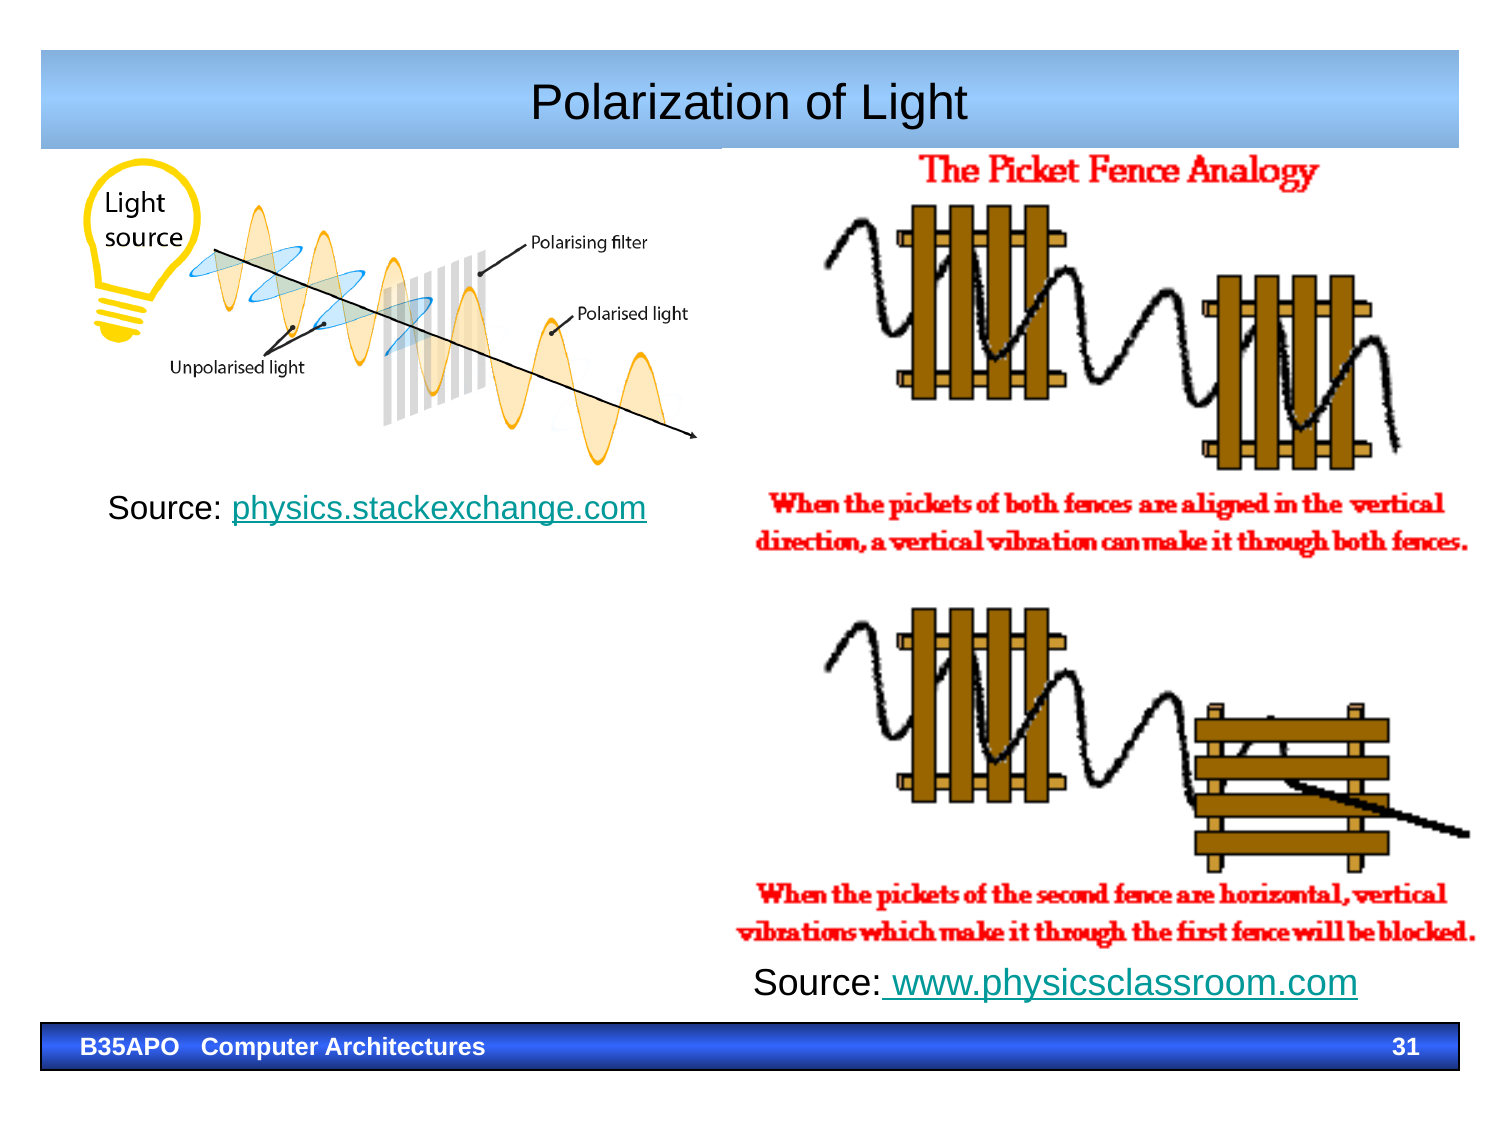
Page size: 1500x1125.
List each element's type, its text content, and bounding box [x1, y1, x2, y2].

text_box Source: www.physicsclassroom.com [670, 950, 1421, 1011]
text_box Source: physics.stackexchange.com [92, 478, 663, 534]
title Polarization of Light [41, 50, 1459, 149]
slide_number <number> [1340, 1023, 1436, 1069]
picture [722, 148, 1483, 959]
footer B35APO Computer Architectures [64, 1023, 1424, 1071]
picture [64, 148, 710, 479]
